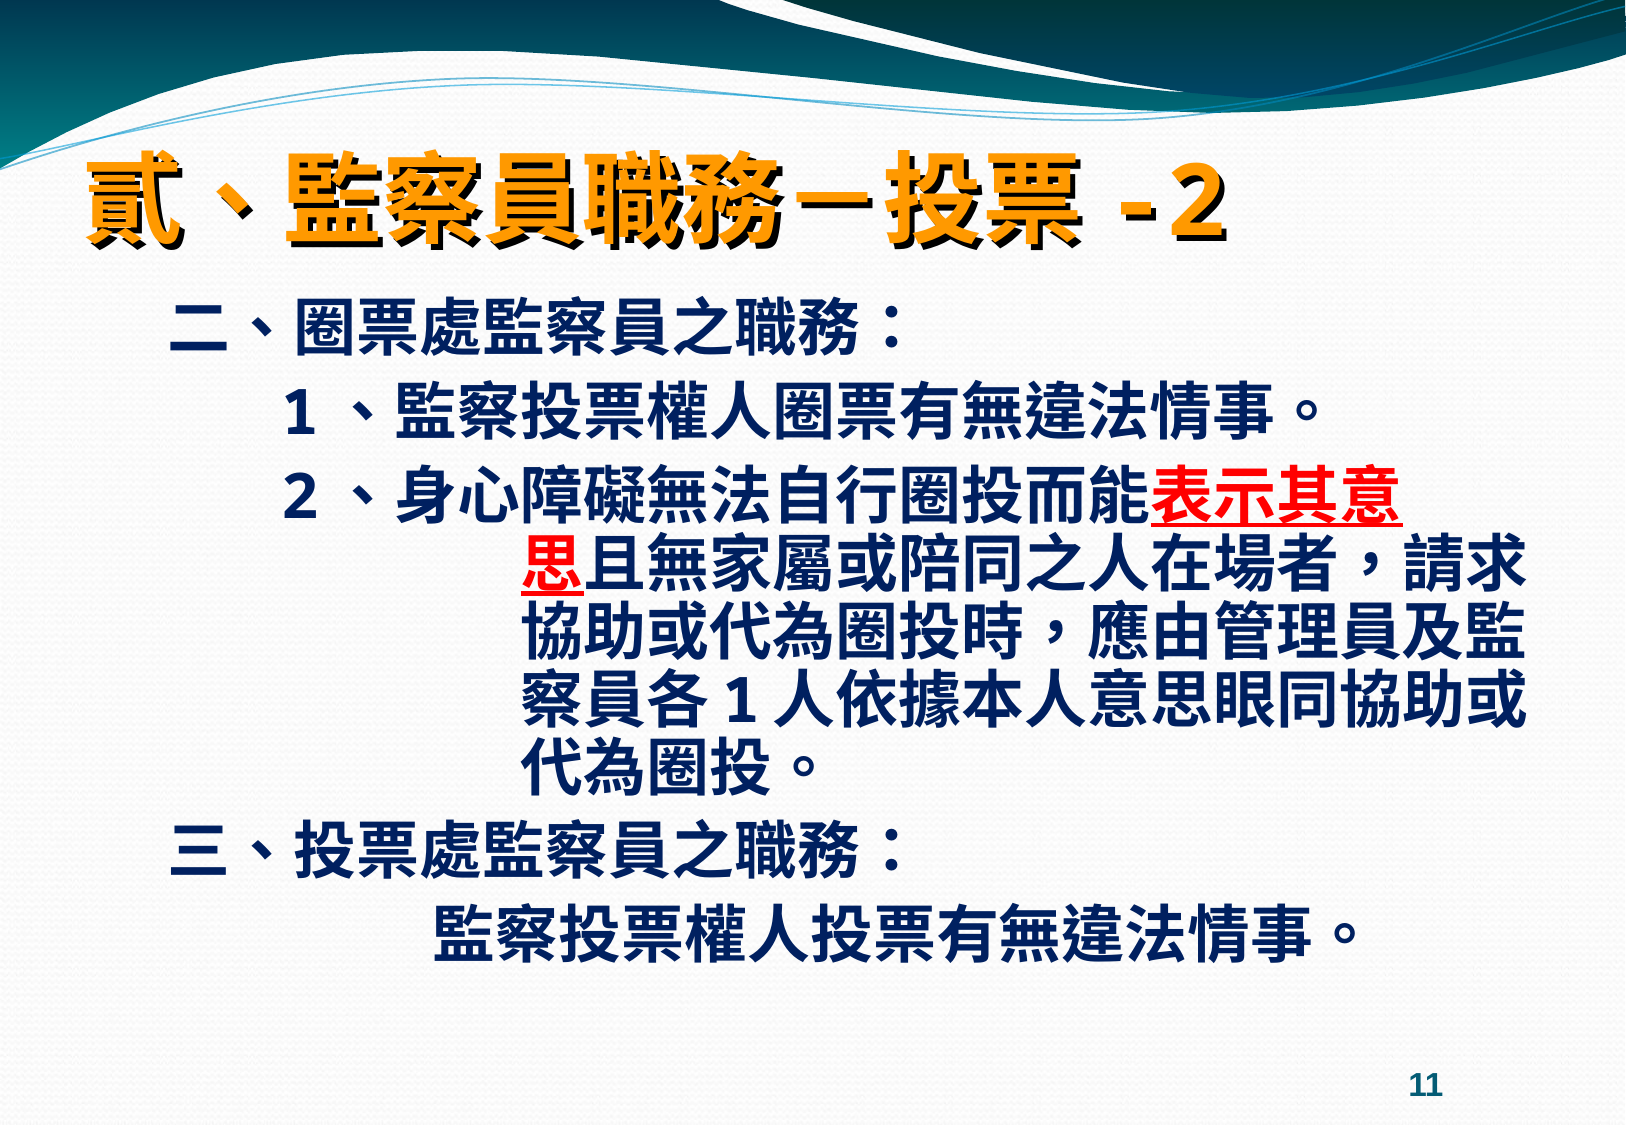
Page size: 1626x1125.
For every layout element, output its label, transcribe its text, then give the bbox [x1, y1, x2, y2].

list 二、圈票處監察員之職務： 1、監察投票權人圈票有無違法情事。 2、身心障礙無法自行圈投而能表示其意 思且無家屬或陪同之人在場者，請求 協助或代為圈投時，應由管理員及監 察員各1人依據本人意思眼同協助或 代為圈投。 三、投票處監察員之職務： 監察投票權人投票有無違法情事。 [115, 289, 1593, 1103]
text_box [1408, 1042, 1544, 1103]
title 貳、監察員職務－投票-2 [82, 116, 1544, 256]
